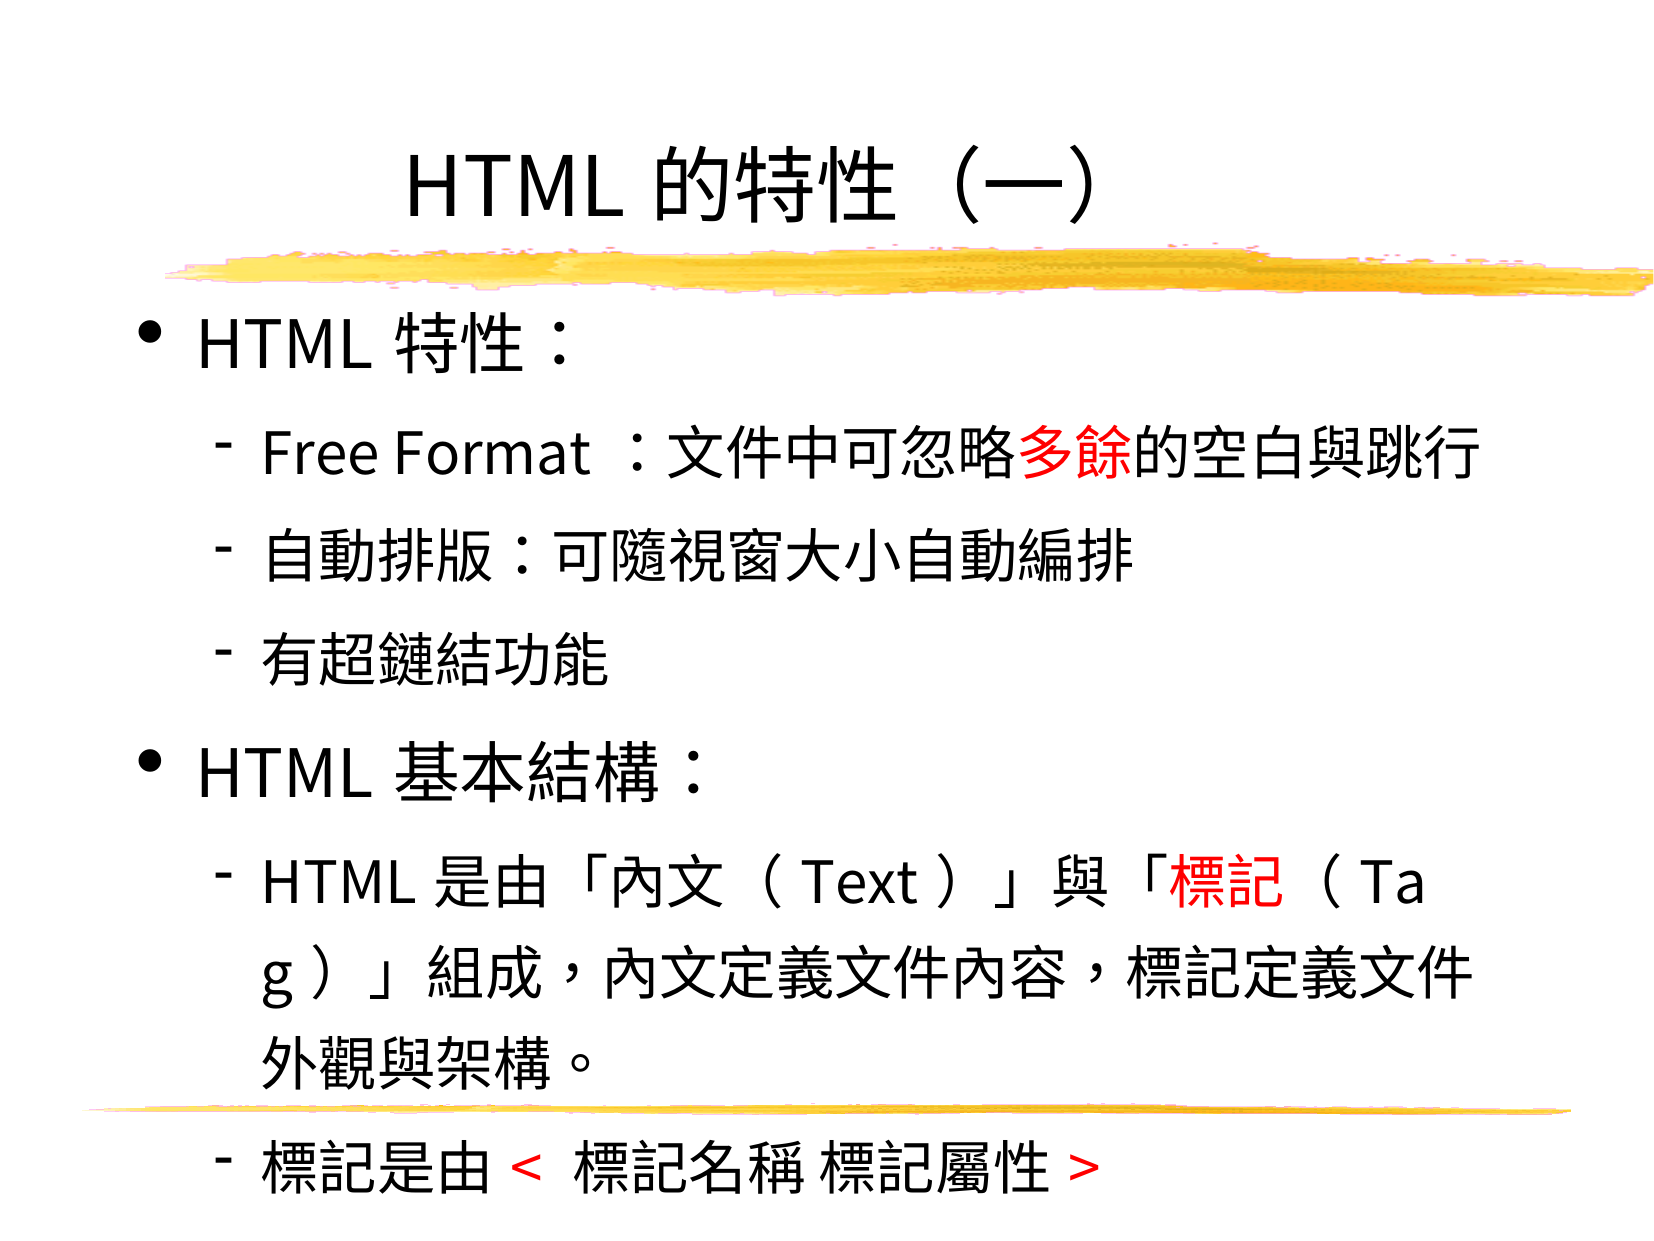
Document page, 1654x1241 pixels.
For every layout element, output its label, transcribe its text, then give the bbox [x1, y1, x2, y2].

picture [1530, 1102, 1571, 1117]
list HTML特性： Free Format：文件中可忽略多餘的空白與跳行 自動排版：可隨視窗大小自動編排 有超鏈結功能 HTML基本結構： HTML是由「內文（Text）」與「標記（Tag）」組成，內文定義文件內容，標記定義文件外觀與架構。 標記是由< 標記名稱 標記屬性> 通常標記是成對出現：<標記>內文</標記> <title>TEST</title> <body> </body> [124, 275, 1530, 1203]
title HTML的特性（一） [73, 41, 1479, 249]
picture [165, 237, 1654, 308]
picture [82, 1102, 124, 1117]
